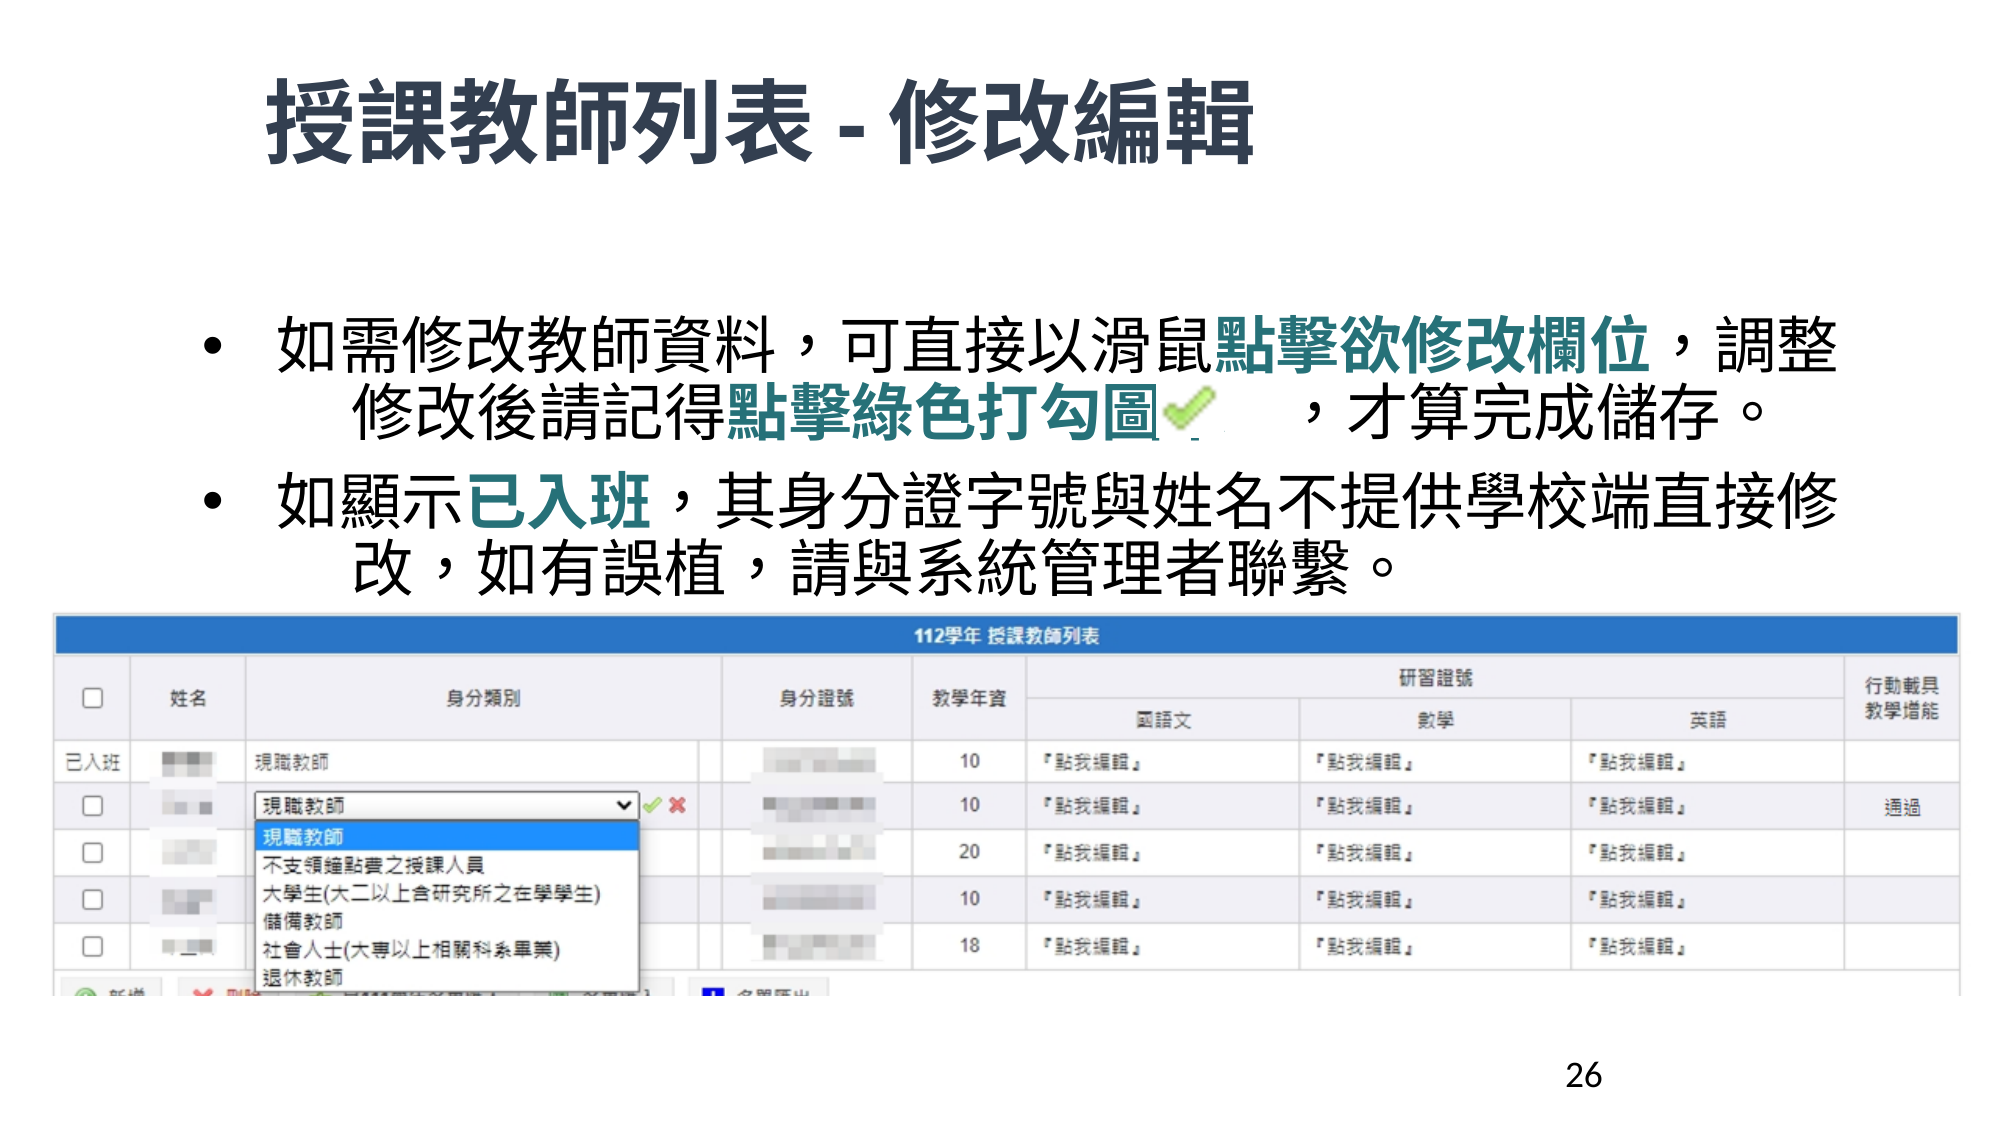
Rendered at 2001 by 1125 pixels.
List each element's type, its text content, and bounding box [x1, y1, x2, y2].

text_box [1550, 1042, 2000, 1103]
subtitle 如需修改教師資料，可直接以滑鼠點擊欲修改欄位，調整修改後請記得點擊綠色打勾圖示 ，才算完成儲存。 如顯示已入班，其身分證字號與姓名不提供學校端直接修改，如有誤植，請與系統管理者聯繫。 [186, 306, 1865, 610]
picture [1156, 380, 1224, 438]
text_box 授課教師列表-修改編輯 [250, 58, 1271, 183]
picture [50, 610, 1975, 996]
